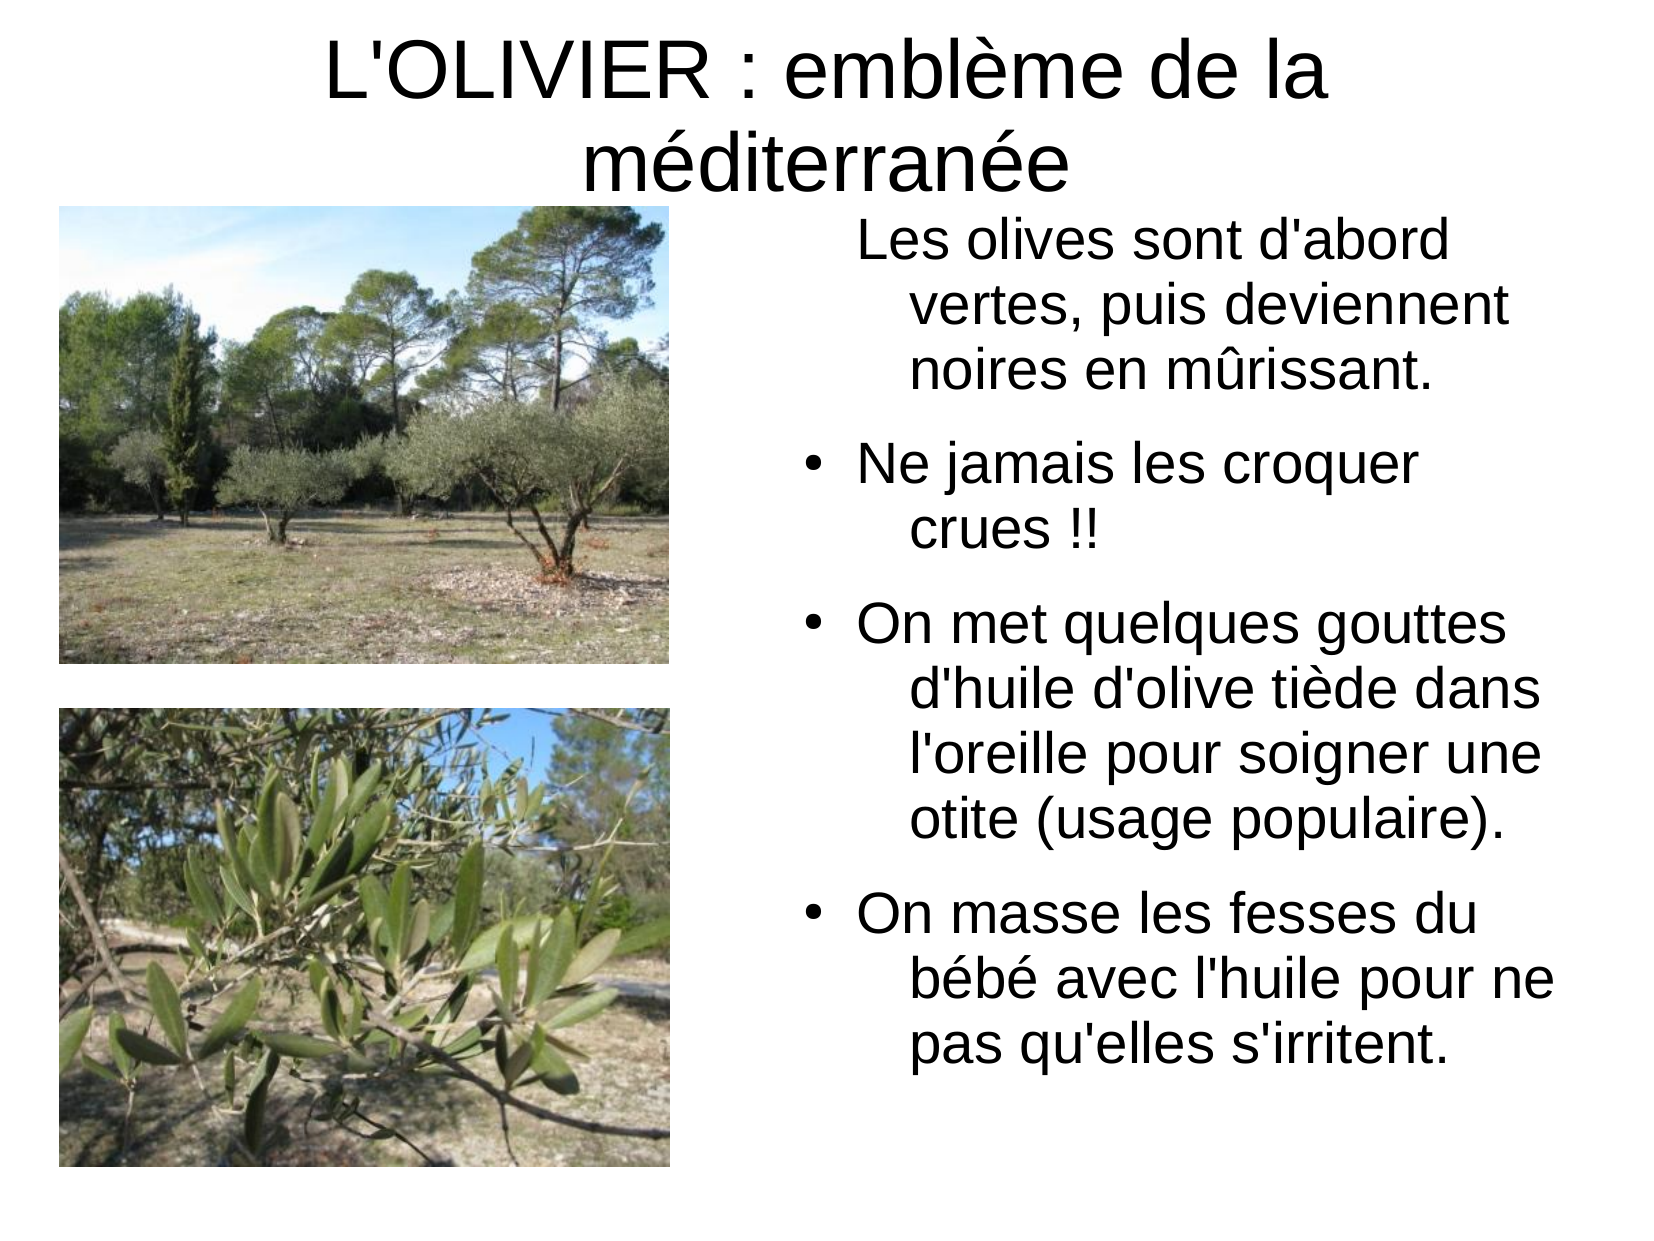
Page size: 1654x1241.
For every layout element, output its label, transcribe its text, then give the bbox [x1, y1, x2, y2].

picture [59, 708, 670, 1167]
picture [59, 206, 669, 664]
title L'OLIVIER : emblème de la méditerranée [82, 23, 1571, 210]
list Les olives sont d'abord vertes, puis deviennent noires en mûrissant. Ne jamais les croquer crues !! On met quelques gouttes d'huile d'olive tiède dans l'oreille pour soigner une otite (usage populaire). On masse les fesses du bébé avec l'huile pour ne pas qu'elles s'irritent. [767, 206, 1625, 1127]
